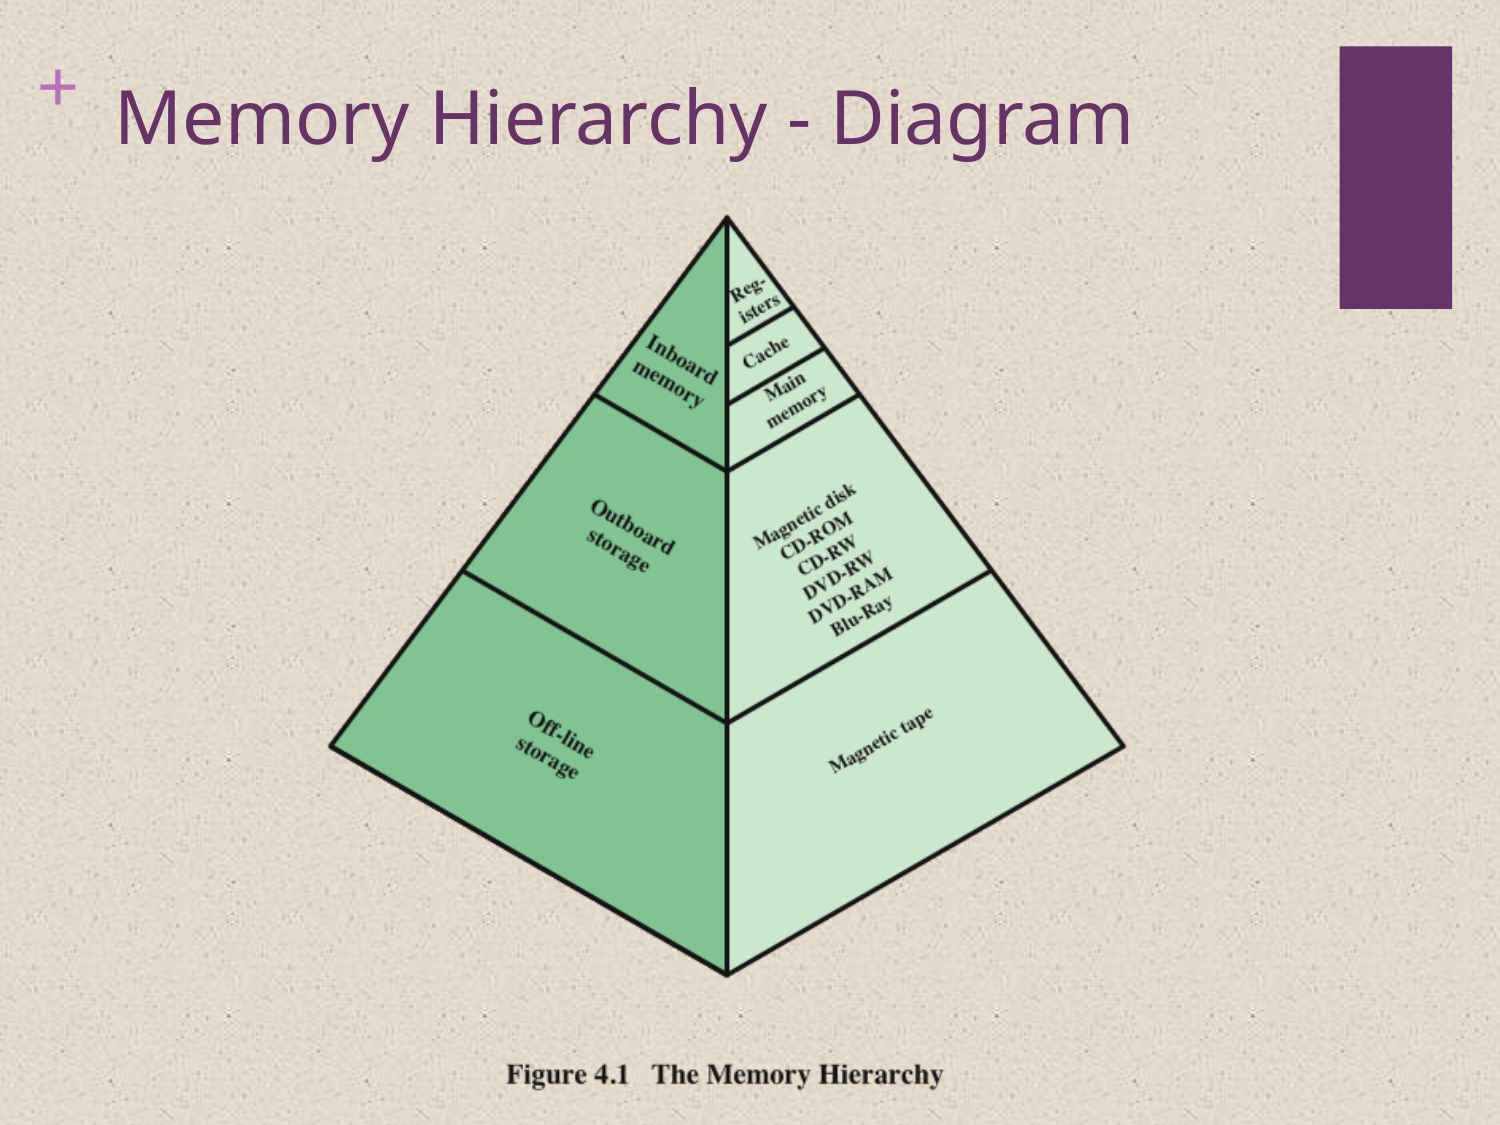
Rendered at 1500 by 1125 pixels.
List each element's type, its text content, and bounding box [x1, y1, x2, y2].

title Memory Hierarchy - Diagram [99, 62, 1340, 246]
picture [0, 0, 1500, 1125]
